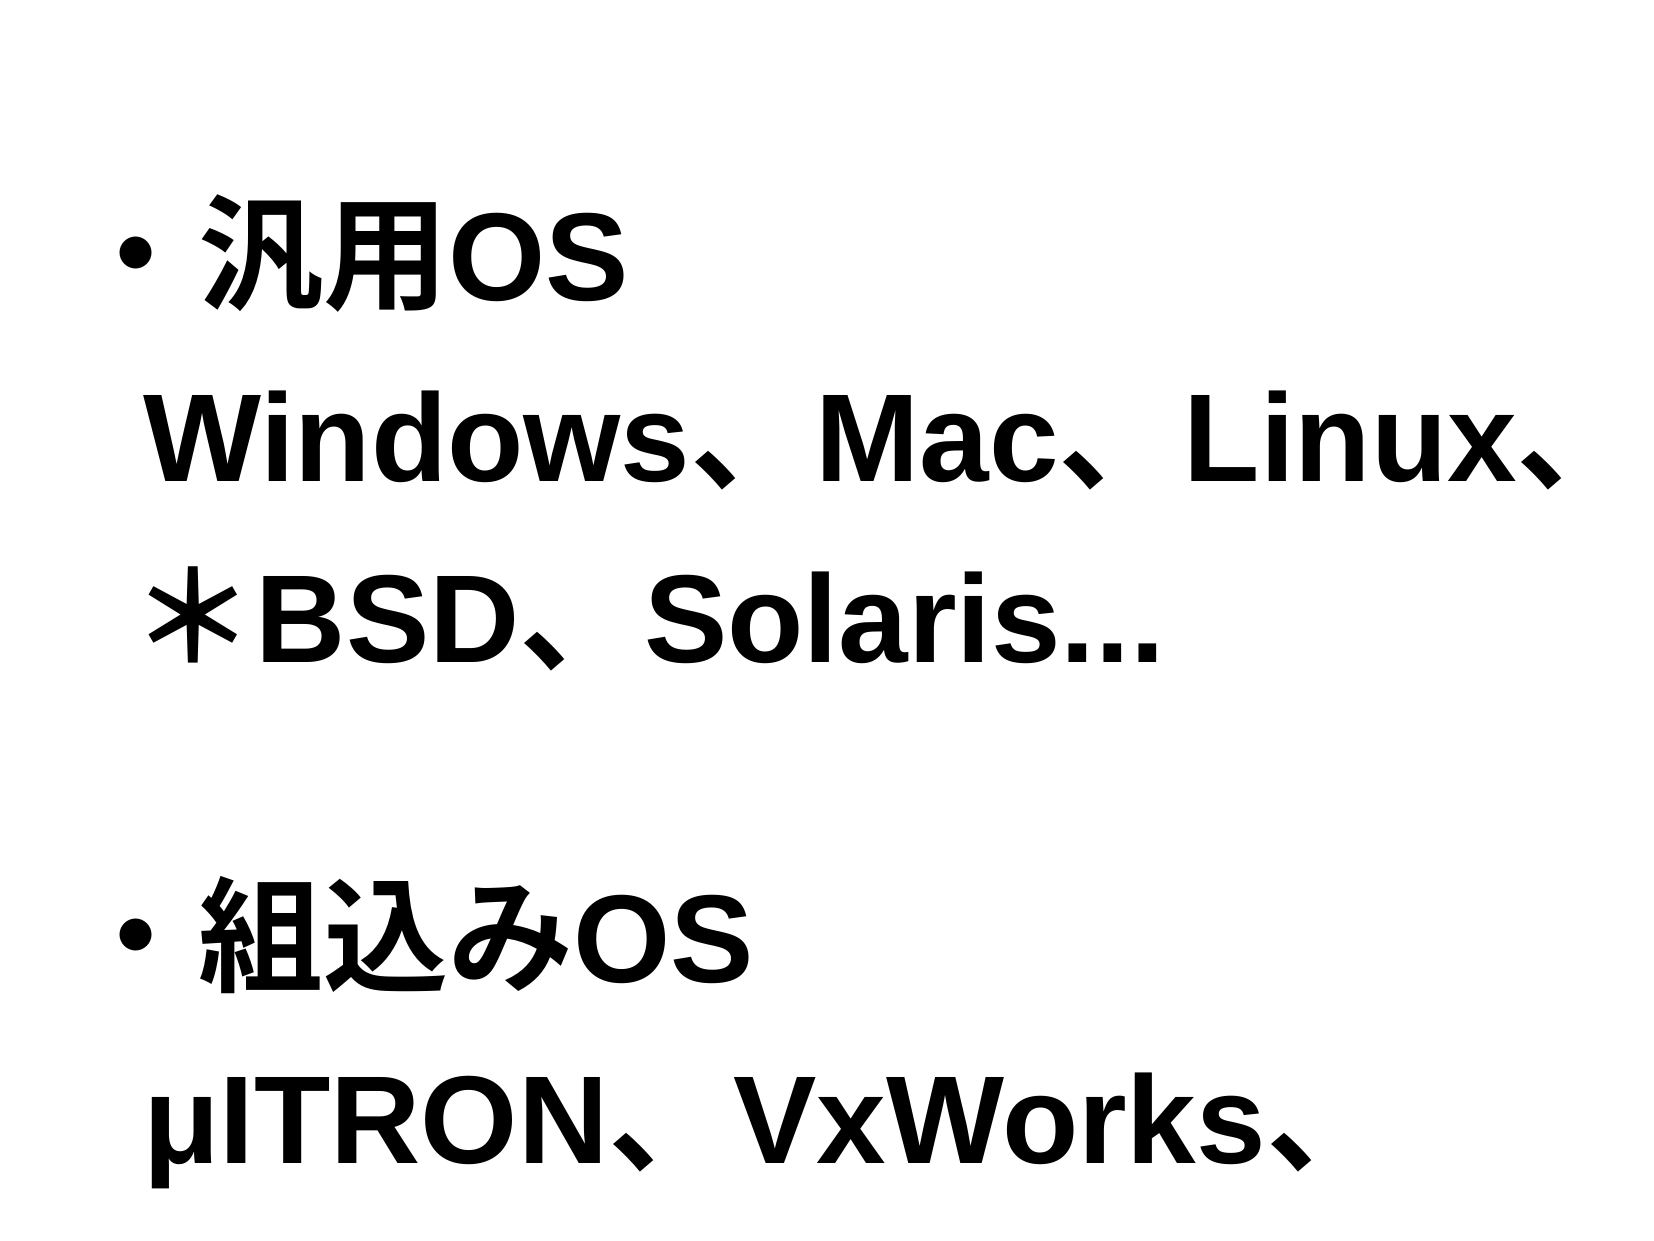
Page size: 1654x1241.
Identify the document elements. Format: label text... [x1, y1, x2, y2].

text_box ・汎用OS Windows、Mac、Linux、 ＊BSD、Solaris... ・組込みOS μITRON、VxWorks、 uCｌinux、OSEK... [59, 147, 1501, 1141]
